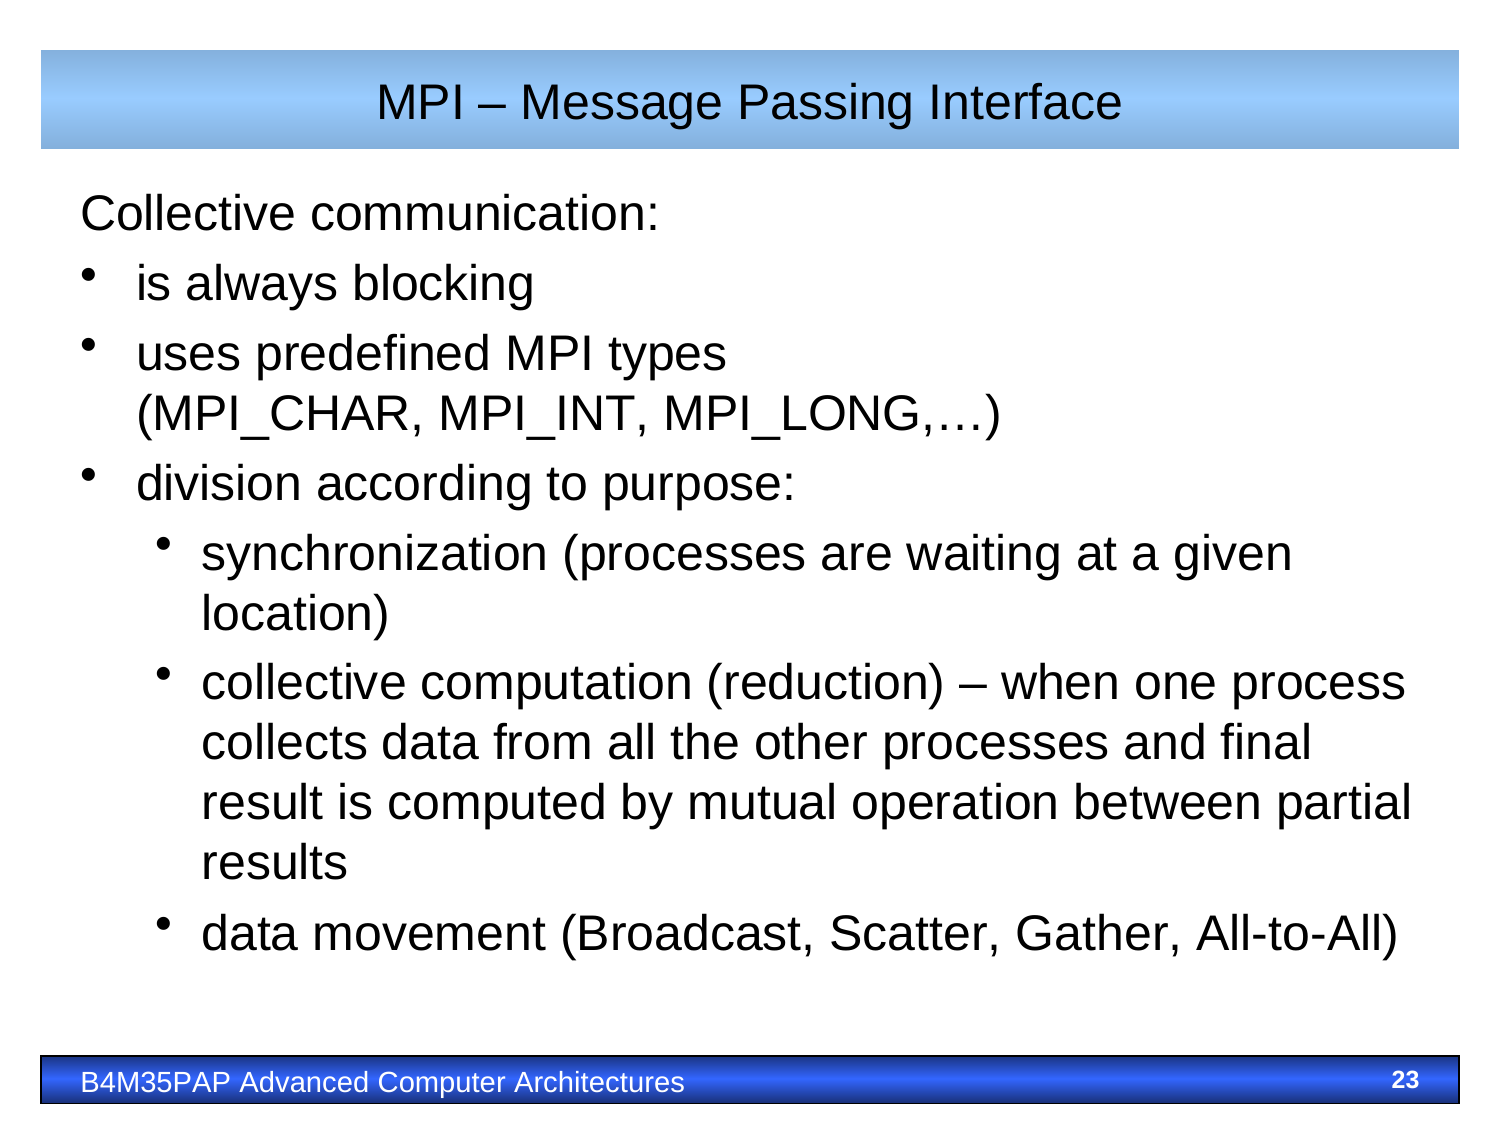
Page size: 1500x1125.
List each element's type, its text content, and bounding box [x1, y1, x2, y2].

list Collective communication: is always blocking uses predefined MPI types (MPI_CHAR, MPI_INT, MPI_LONG,…) division according to purpose: synchronization (processes are waiting at a given location) collective computation (reduction) – when one process collects data from all the other processes and final result is computed by mutual operation between partial results data movement (Broadcast, Scatter, Gather, All-to-All) [64, 172, 1436, 1000]
title MPI – Message Passing Interface [41, 50, 1459, 149]
